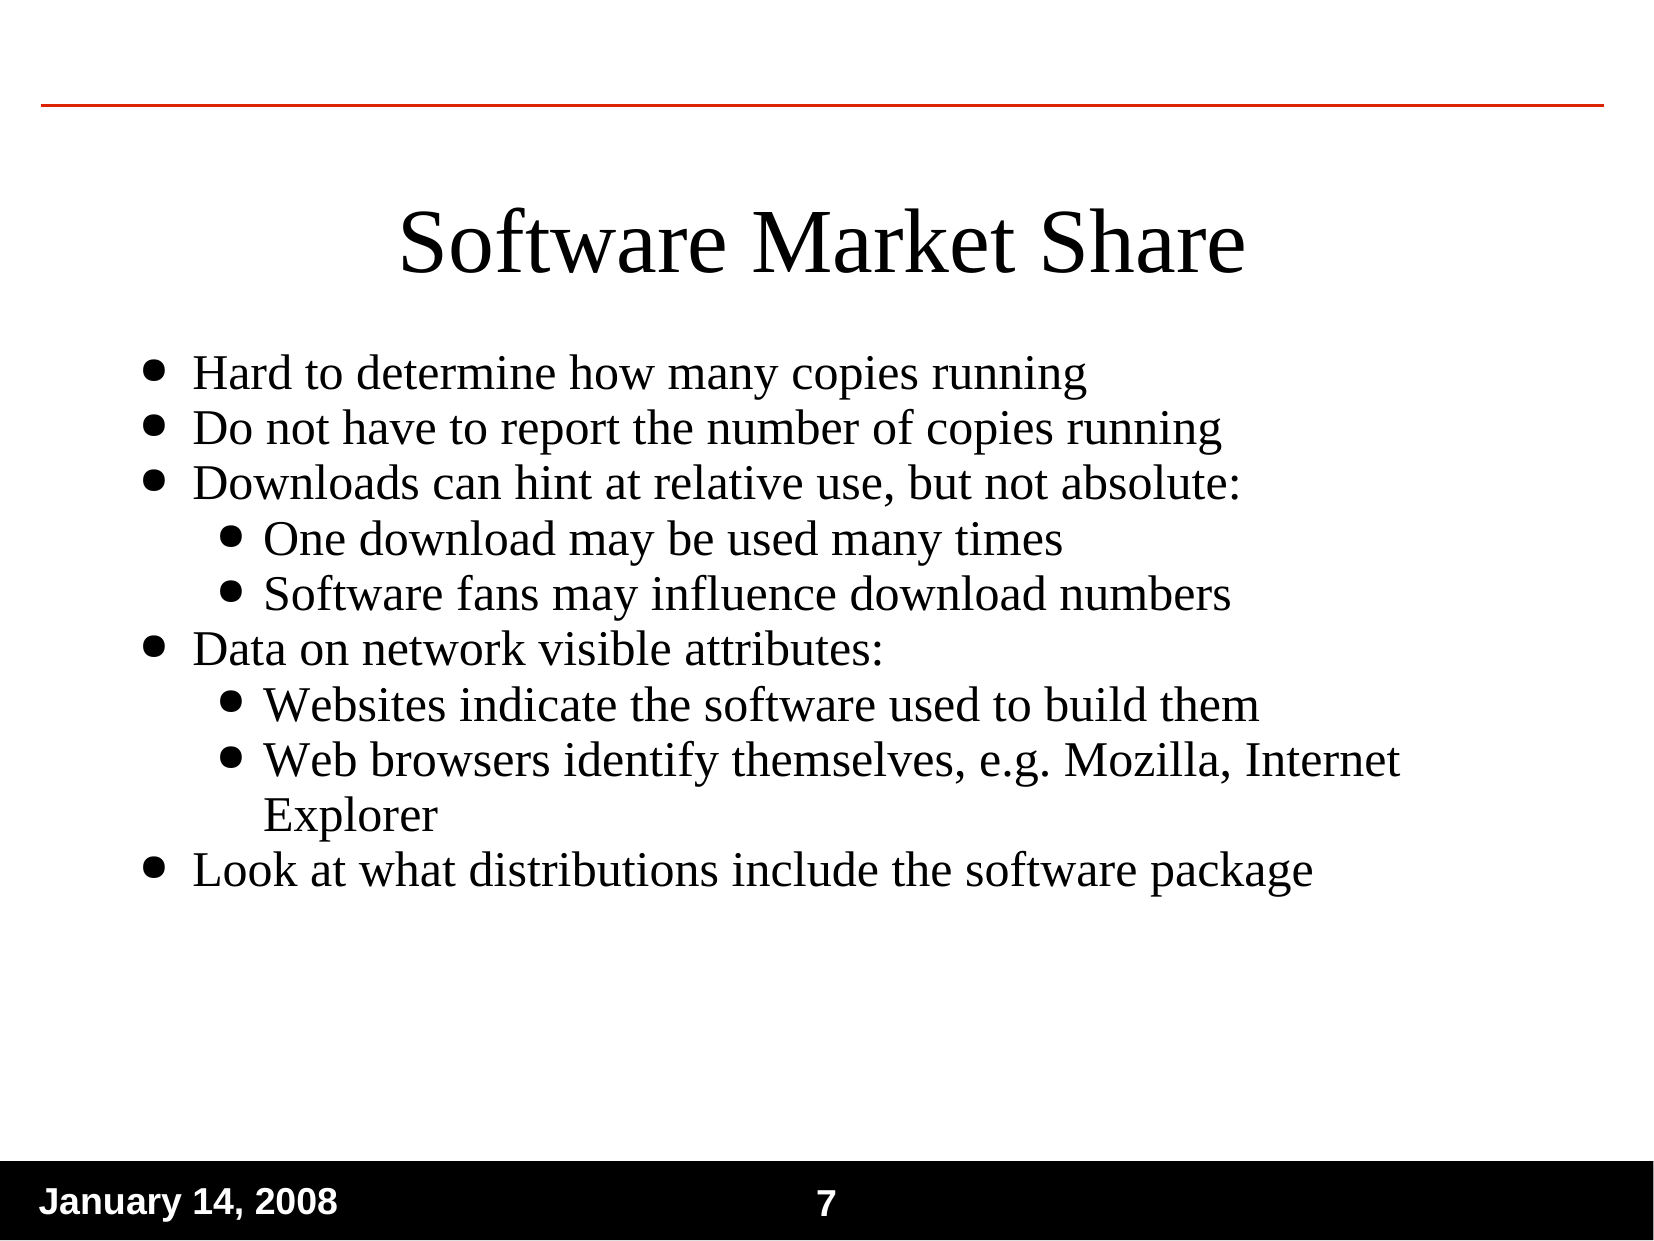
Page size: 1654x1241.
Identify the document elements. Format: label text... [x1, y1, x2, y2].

title Software Market Share [117, 137, 1530, 346]
list Hard to determine how many copies running Do not have to report the number of copies running Downloads can hint at relative use, but not absolute: One download may be used many times Software fans may influence download numbers Data on network visible attributes: Websites indicate the software used to build them Web browsers identify themselves, e.g. Mozilla, Internet Explorer Look at what distributions include the software package [121, 344, 1534, 1127]
